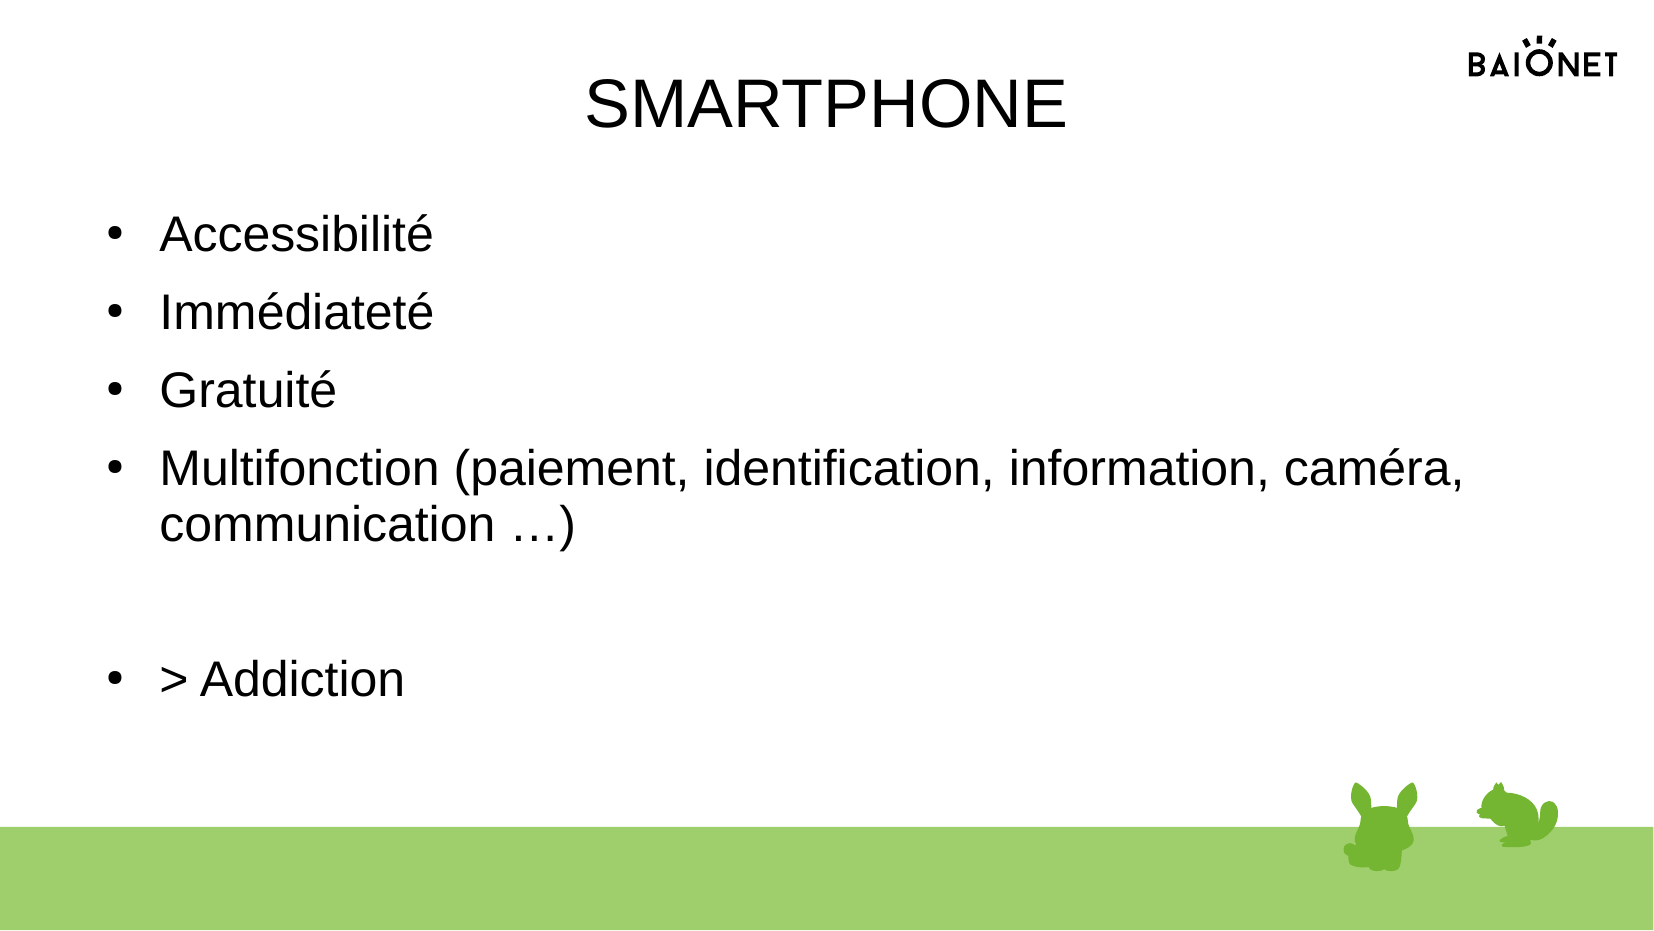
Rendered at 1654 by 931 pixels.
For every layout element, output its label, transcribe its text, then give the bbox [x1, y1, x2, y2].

picture [1461, 29, 1625, 82]
list Accessibilité Immédiateté Gratuité Multifonction (paiement, identification, information, caméra, communication …) > Addiction [88, 206, 1565, 739]
title SMARTPHONE [88, 29, 1565, 178]
